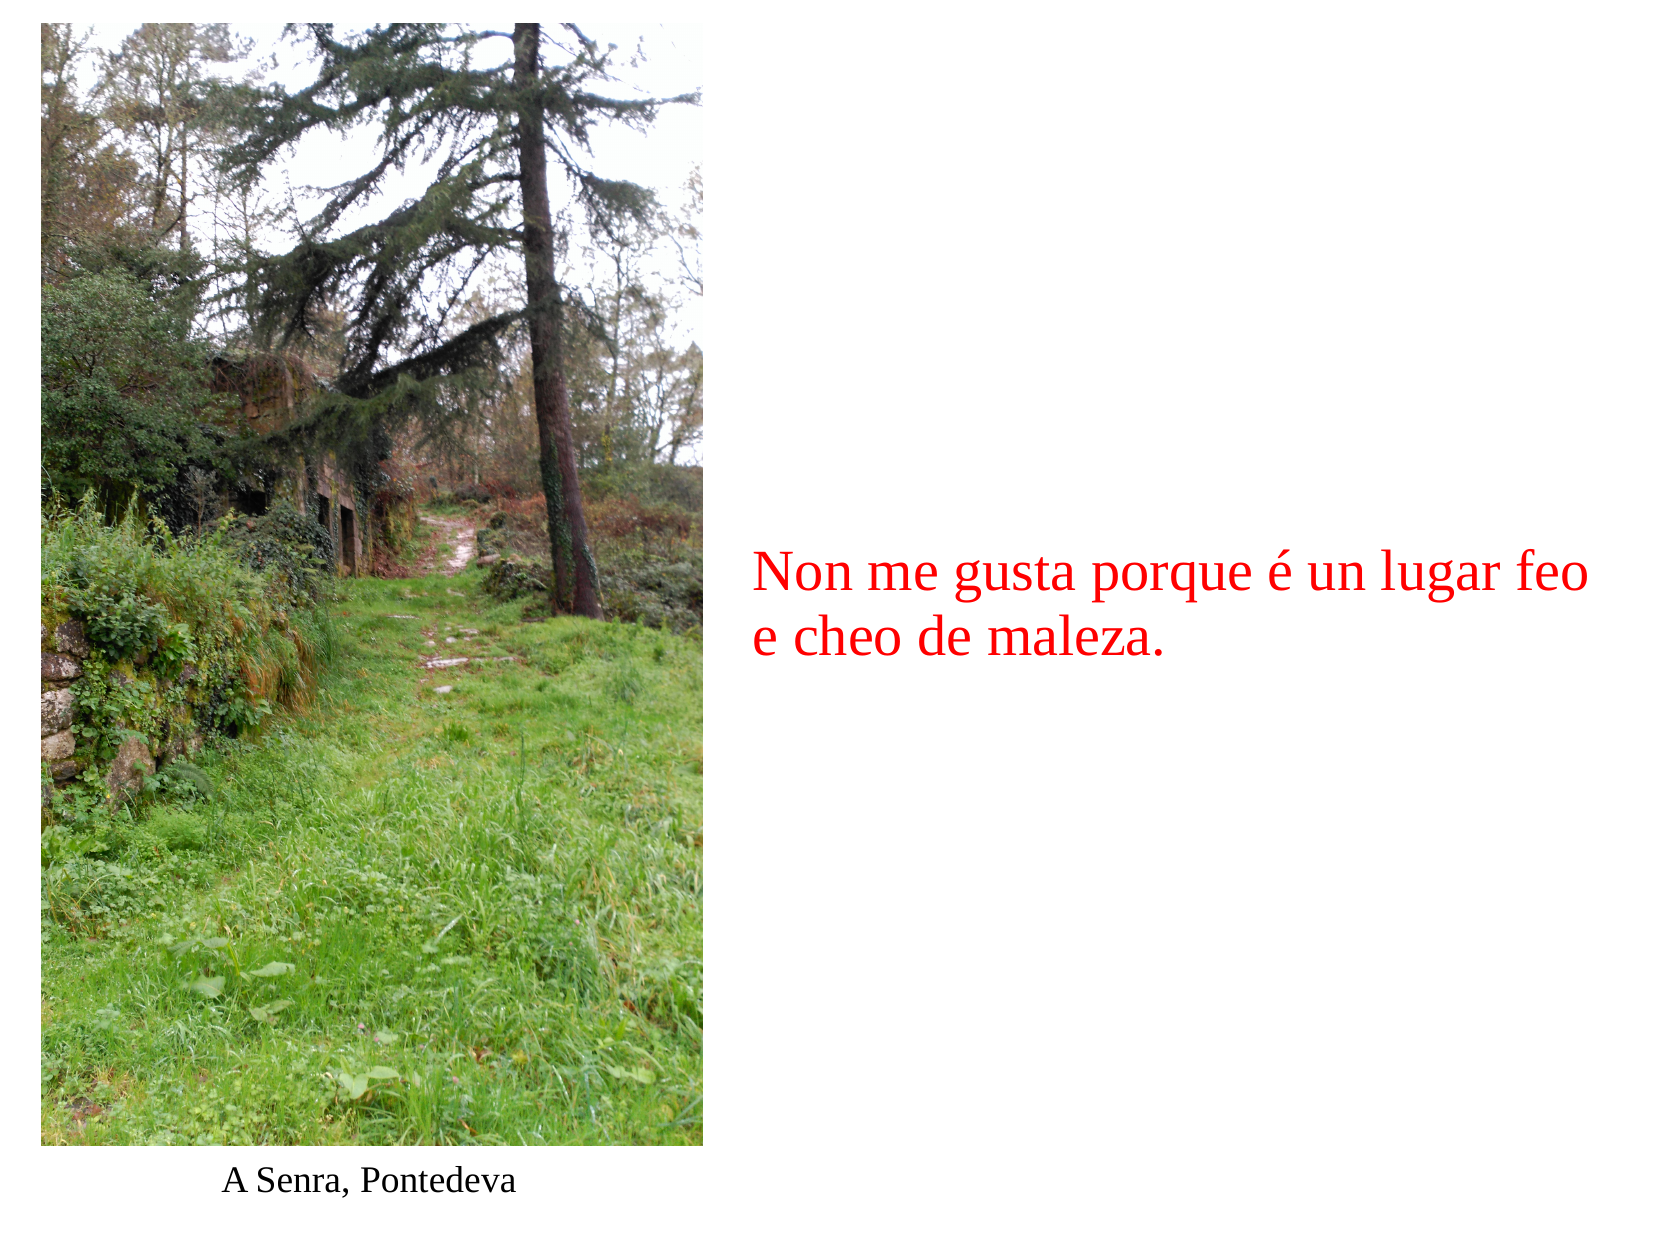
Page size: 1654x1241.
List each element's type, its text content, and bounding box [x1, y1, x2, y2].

text_box A Senra, Pontedeva [29, 1151, 709, 1209]
text_box Non me gusta porque é un lugar feo e cheo de maleza. [738, 531, 1625, 678]
picture [41, 23, 703, 1146]
